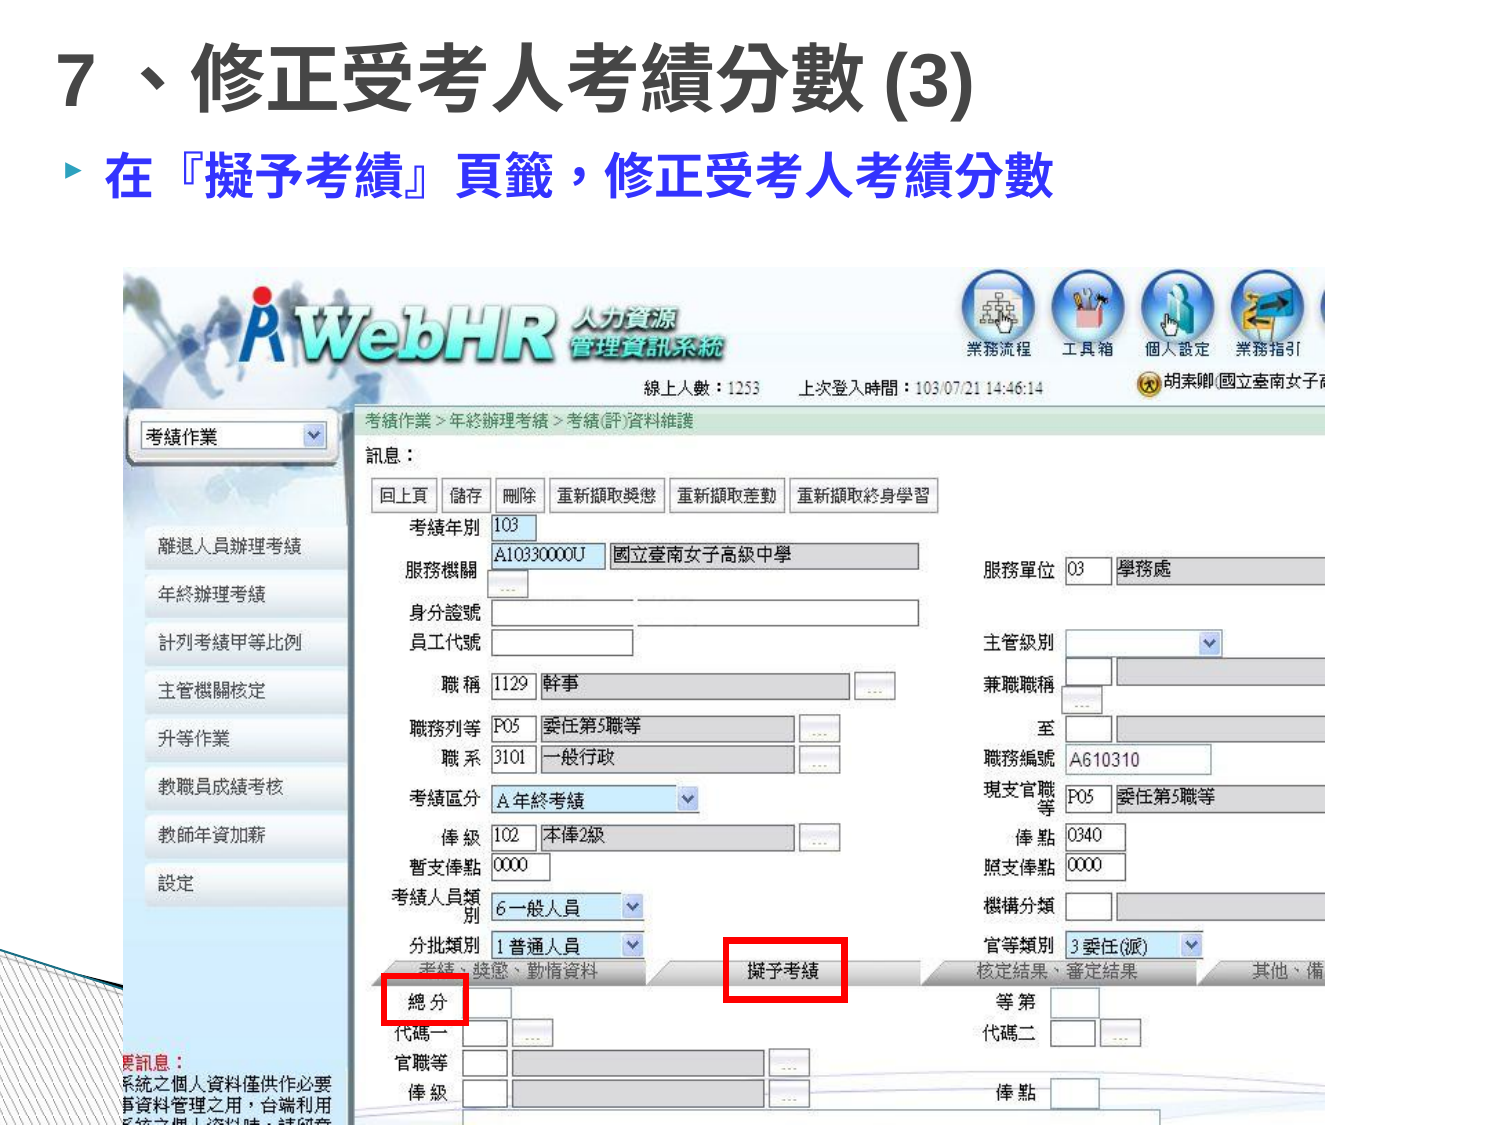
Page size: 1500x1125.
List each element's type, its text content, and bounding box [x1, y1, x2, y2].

list 在『擬予考績』頁籤，修正受考人考績分數 [29, 137, 1471, 1102]
picture [0, 267, 1325, 1125]
text_box 7、修正受考人考績分數(3) [41, 18, 1087, 135]
